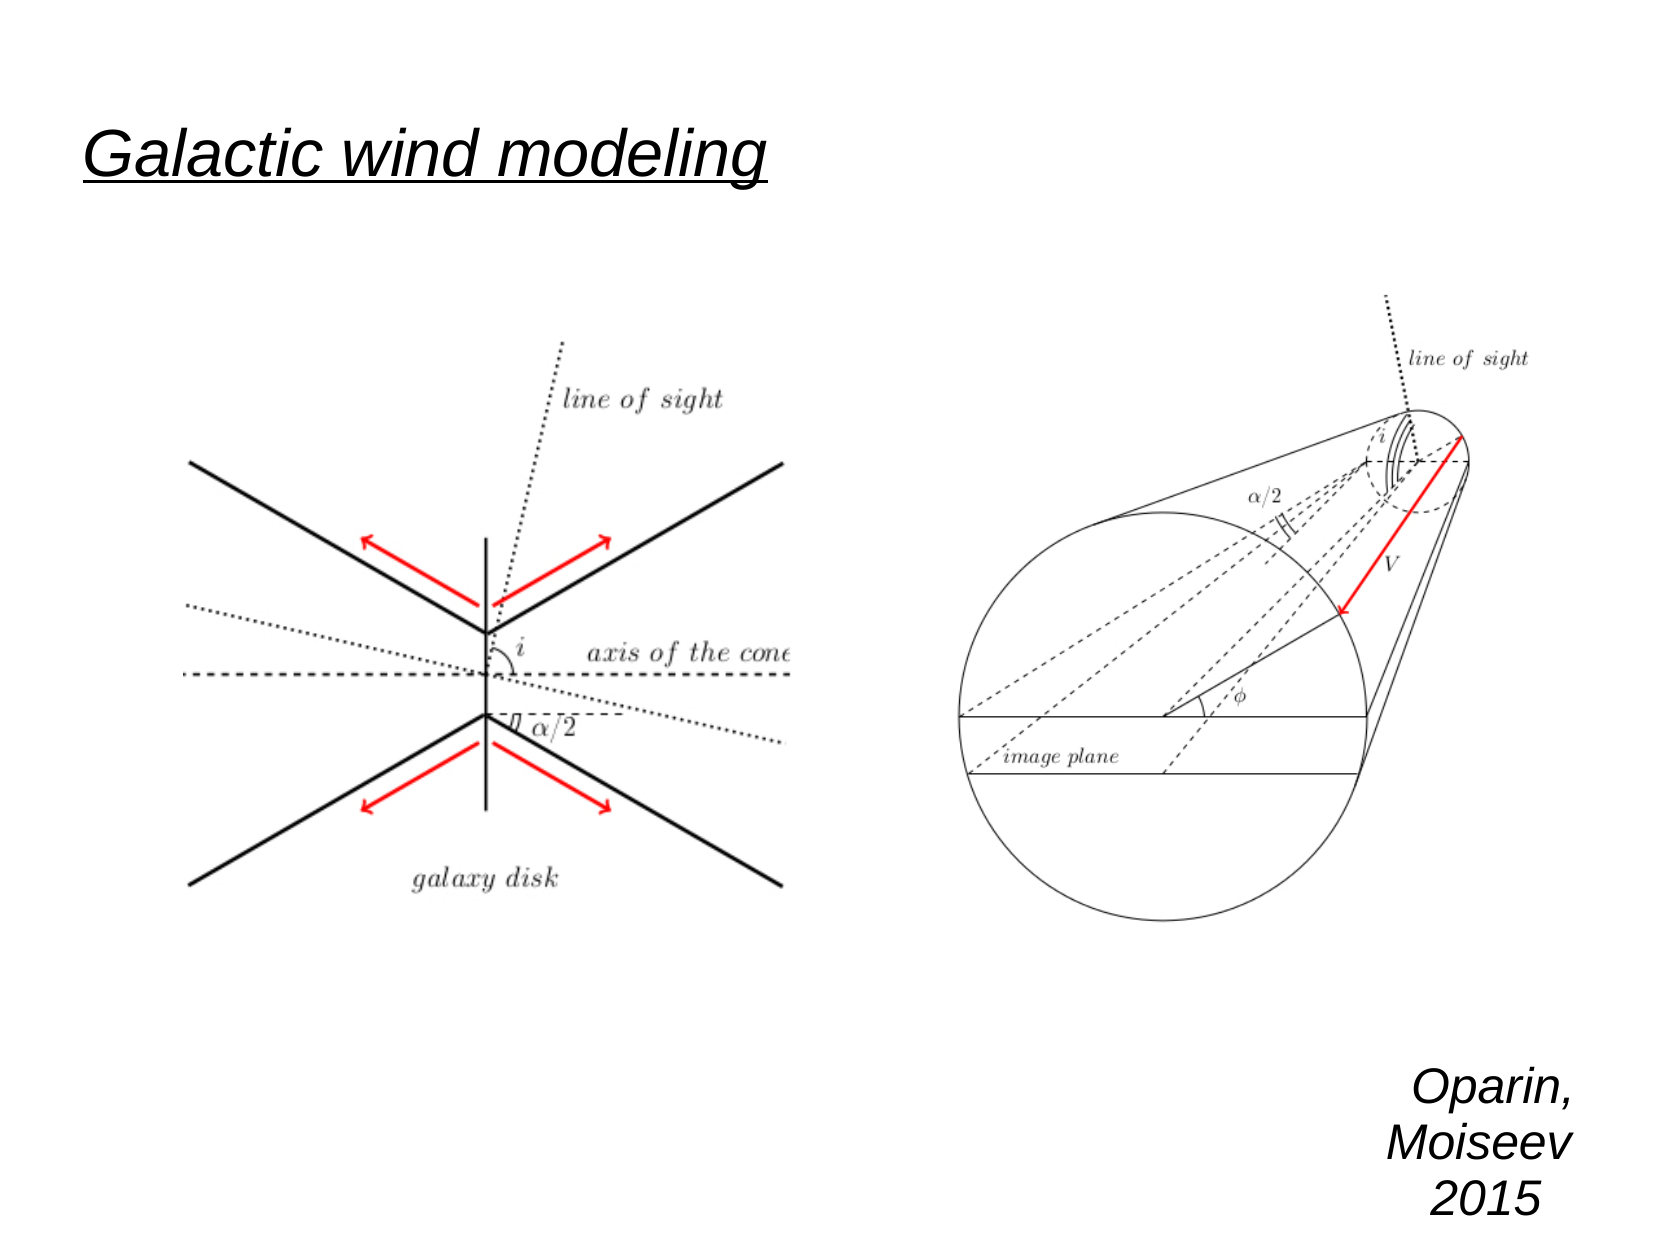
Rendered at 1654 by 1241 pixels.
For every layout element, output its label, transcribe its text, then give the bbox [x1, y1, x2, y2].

picture [950, 290, 1537, 934]
picture [183, 318, 792, 927]
text_box Oparin, Moiseev 2015 [1318, 1051, 1654, 1234]
title Galactic wind modeling [82, 49, 1571, 257]
